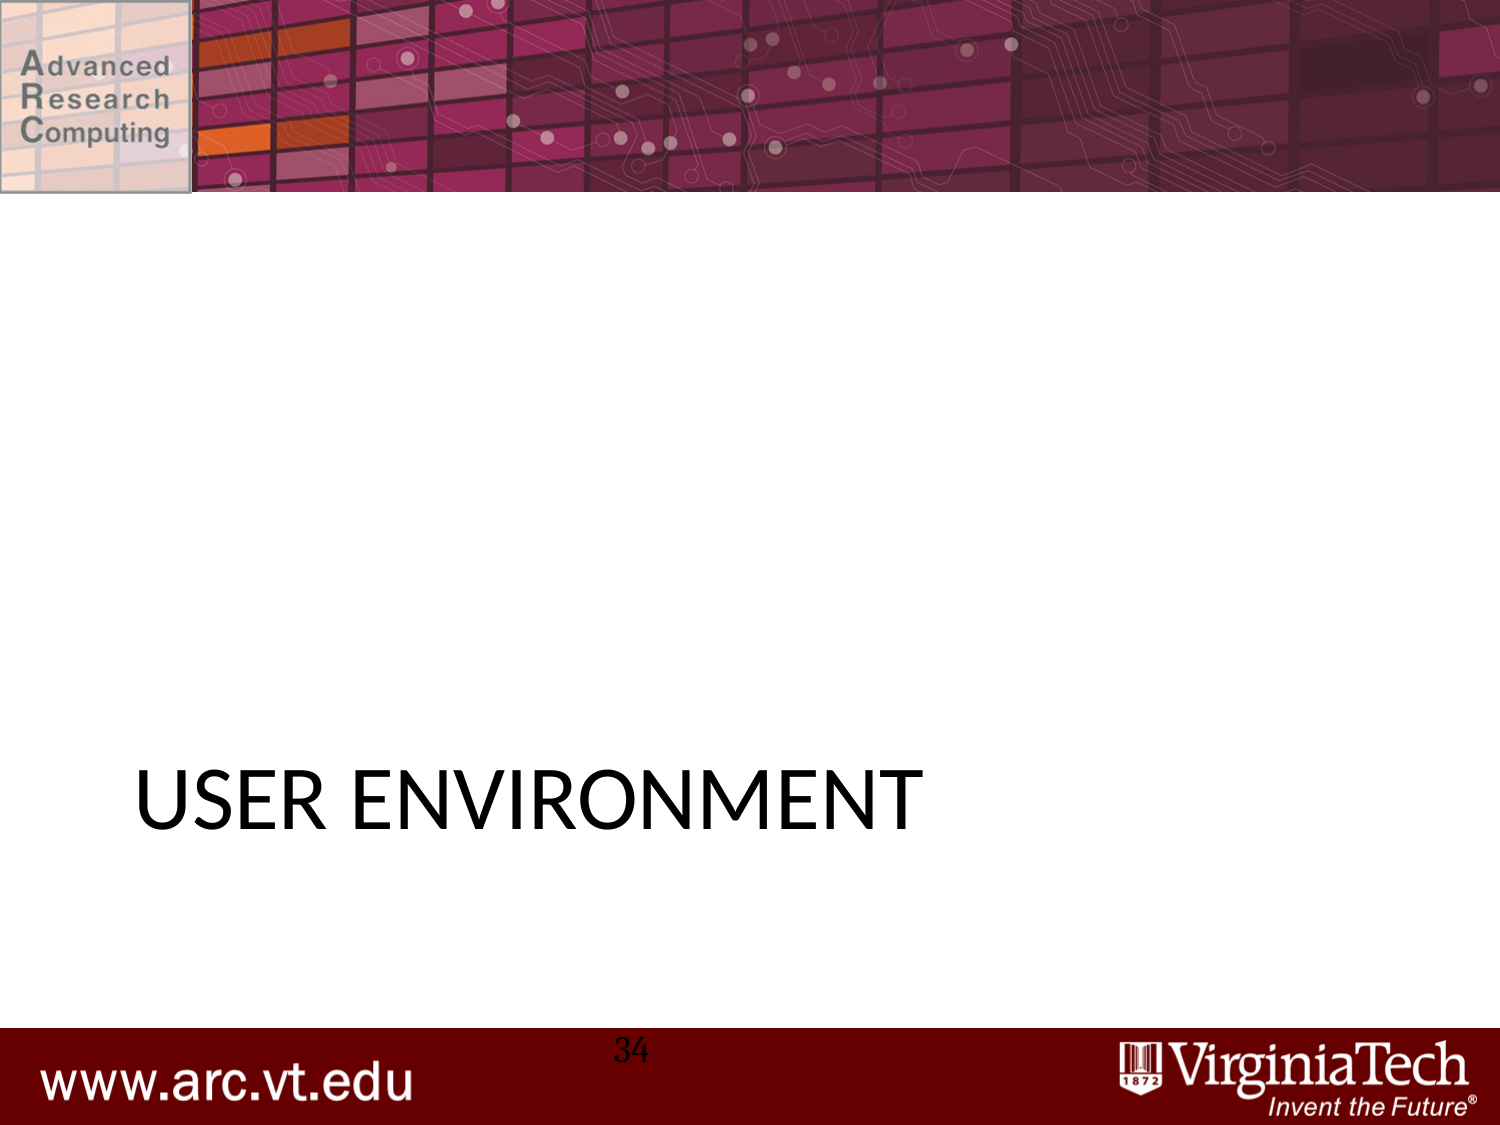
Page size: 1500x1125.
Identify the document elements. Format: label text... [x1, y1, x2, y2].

title USER ENVIRONMENT [118, 722, 1394, 947]
picture [0, 1024, 1500, 1125]
picture [0, 0, 1500, 194]
